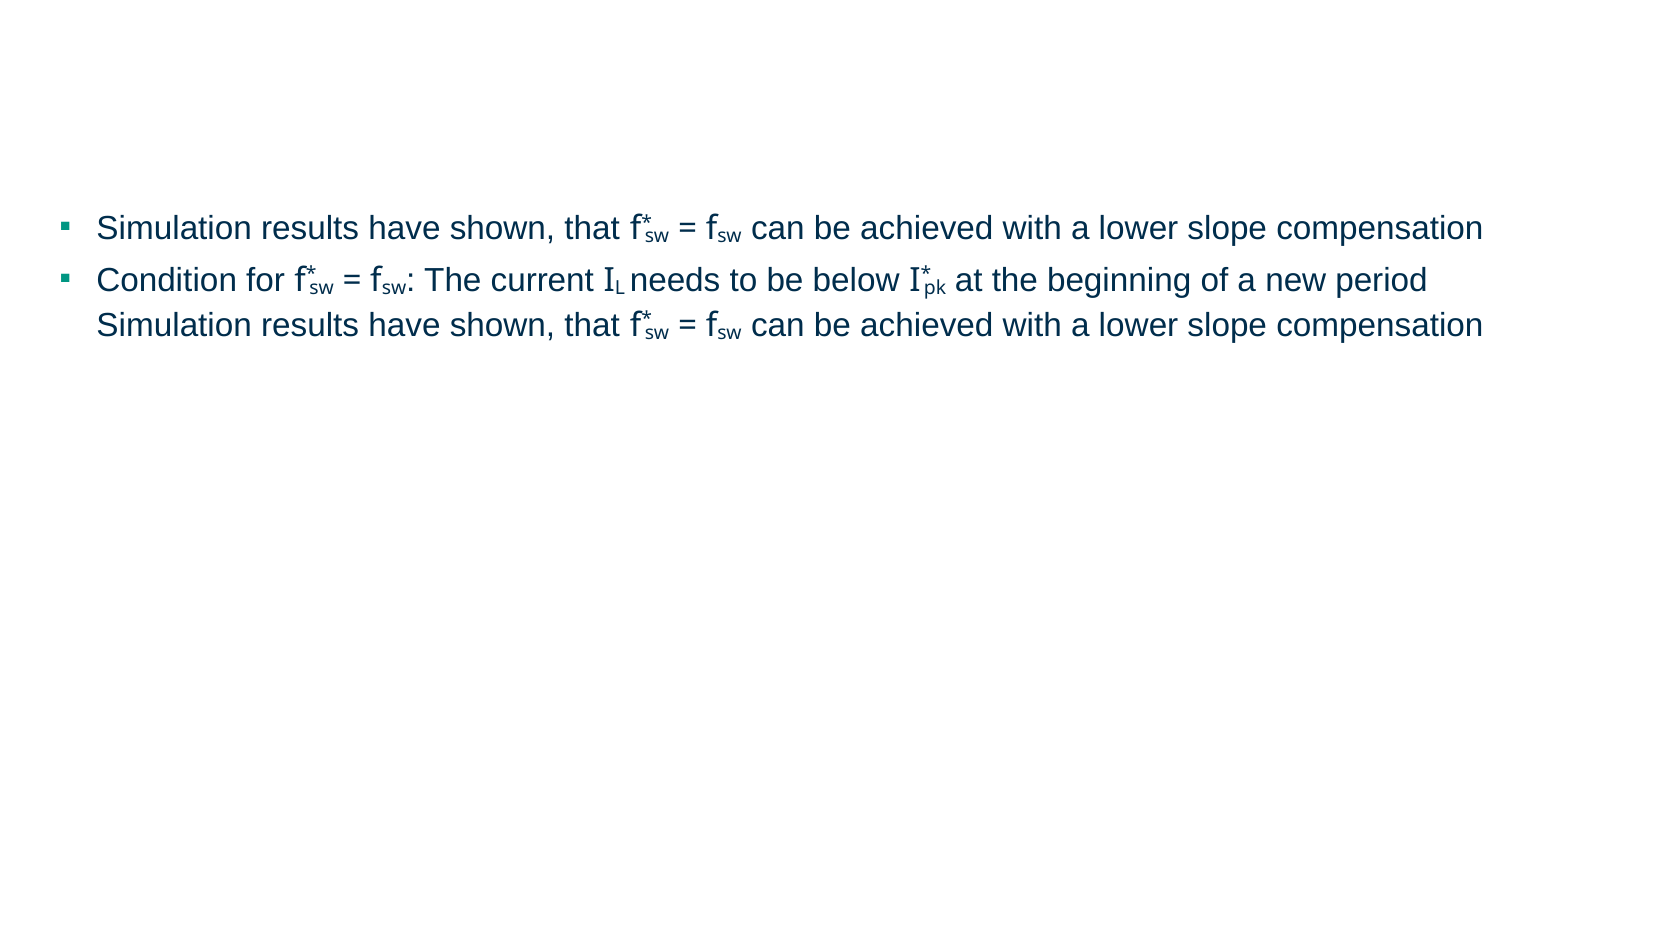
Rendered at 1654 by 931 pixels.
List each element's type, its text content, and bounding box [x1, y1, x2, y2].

title Simulation results have shown, that f* sw = fsw can be achieved with a lower slope compensation Condition for f* sw = fsw: The current IL needs to be below I* pk at the beginning of a new period Simulation results have shown, that f* sw = fsw can be achieved with a lower slope compensation [60, 204, 1654, 931]
